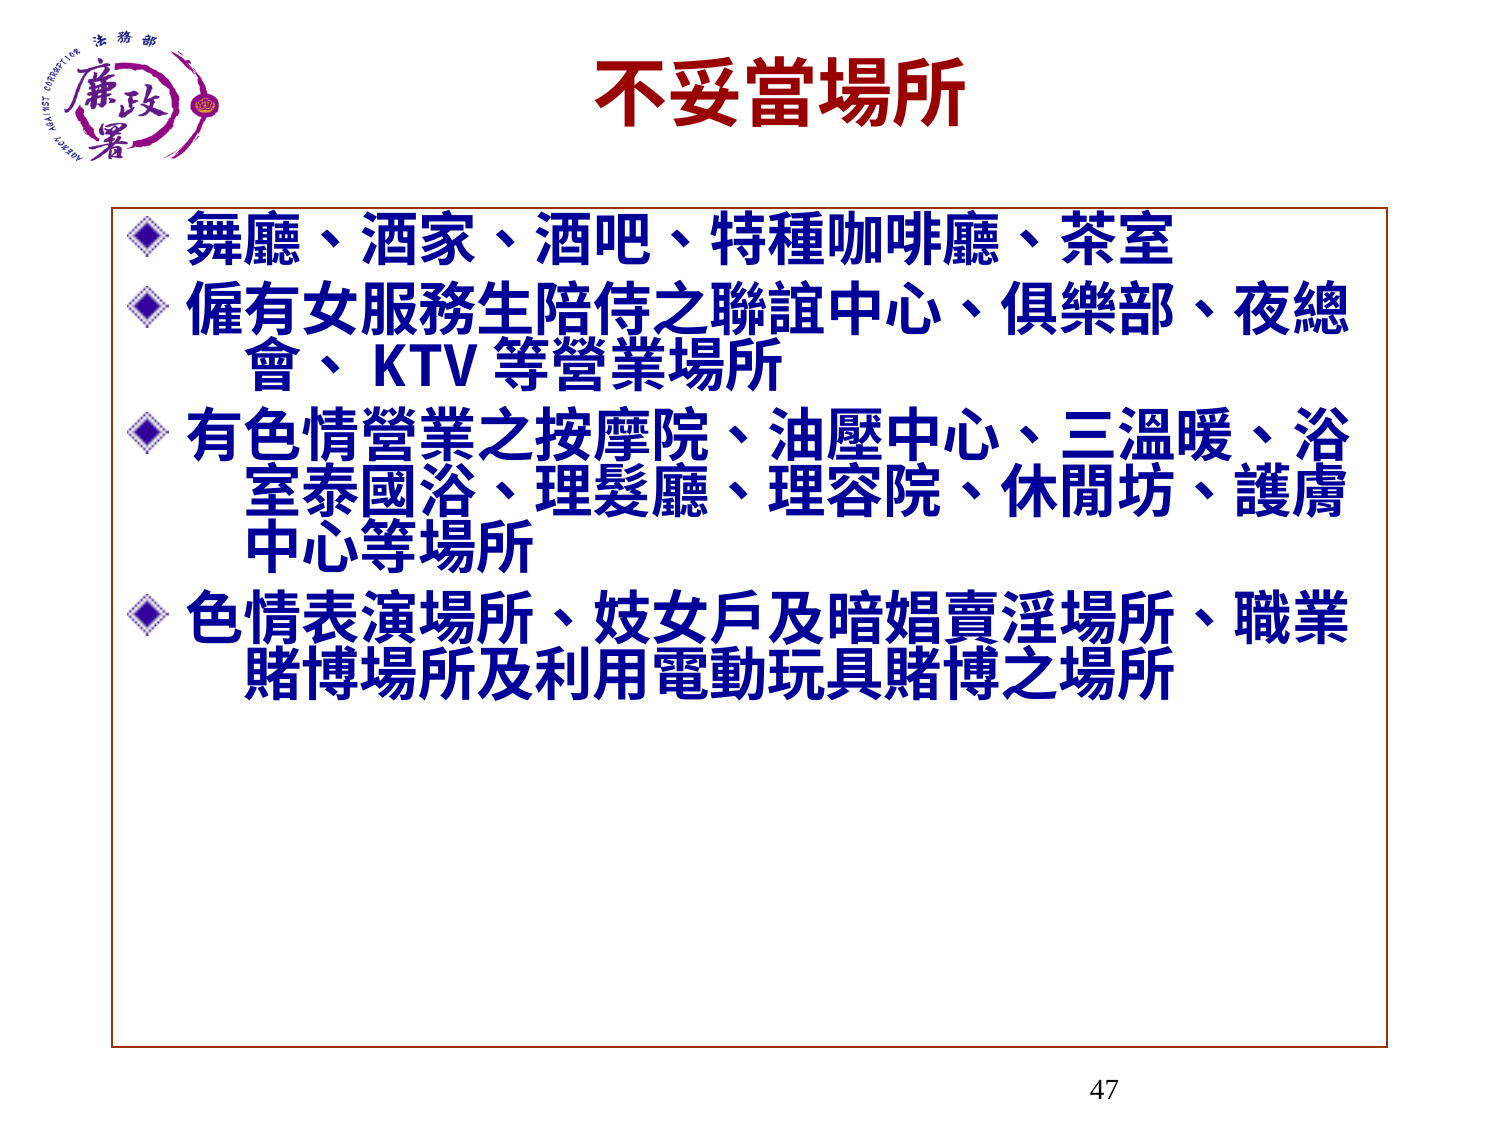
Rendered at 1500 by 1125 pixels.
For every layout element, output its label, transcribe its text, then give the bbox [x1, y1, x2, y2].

text_box 不妥當場所 [194, 42, 1365, 138]
text_box [1074, 1048, 1388, 1113]
list 舞廳、酒家、酒吧、特種咖啡廳、茶室 僱有女服務生陪侍之聯誼中心、俱樂部、夜總會、KTV等營業場所 有色情營業之按摩院、油壓中心、三溫暖、浴室泰國浴、理髮廳、理容院、休閒坊、護膚中心等場所 色情表演場所、妓女戶及暗娼賣淫場所、職業賭博場所及利用電動玩具賭博之場所 [112, 208, 1388, 1047]
